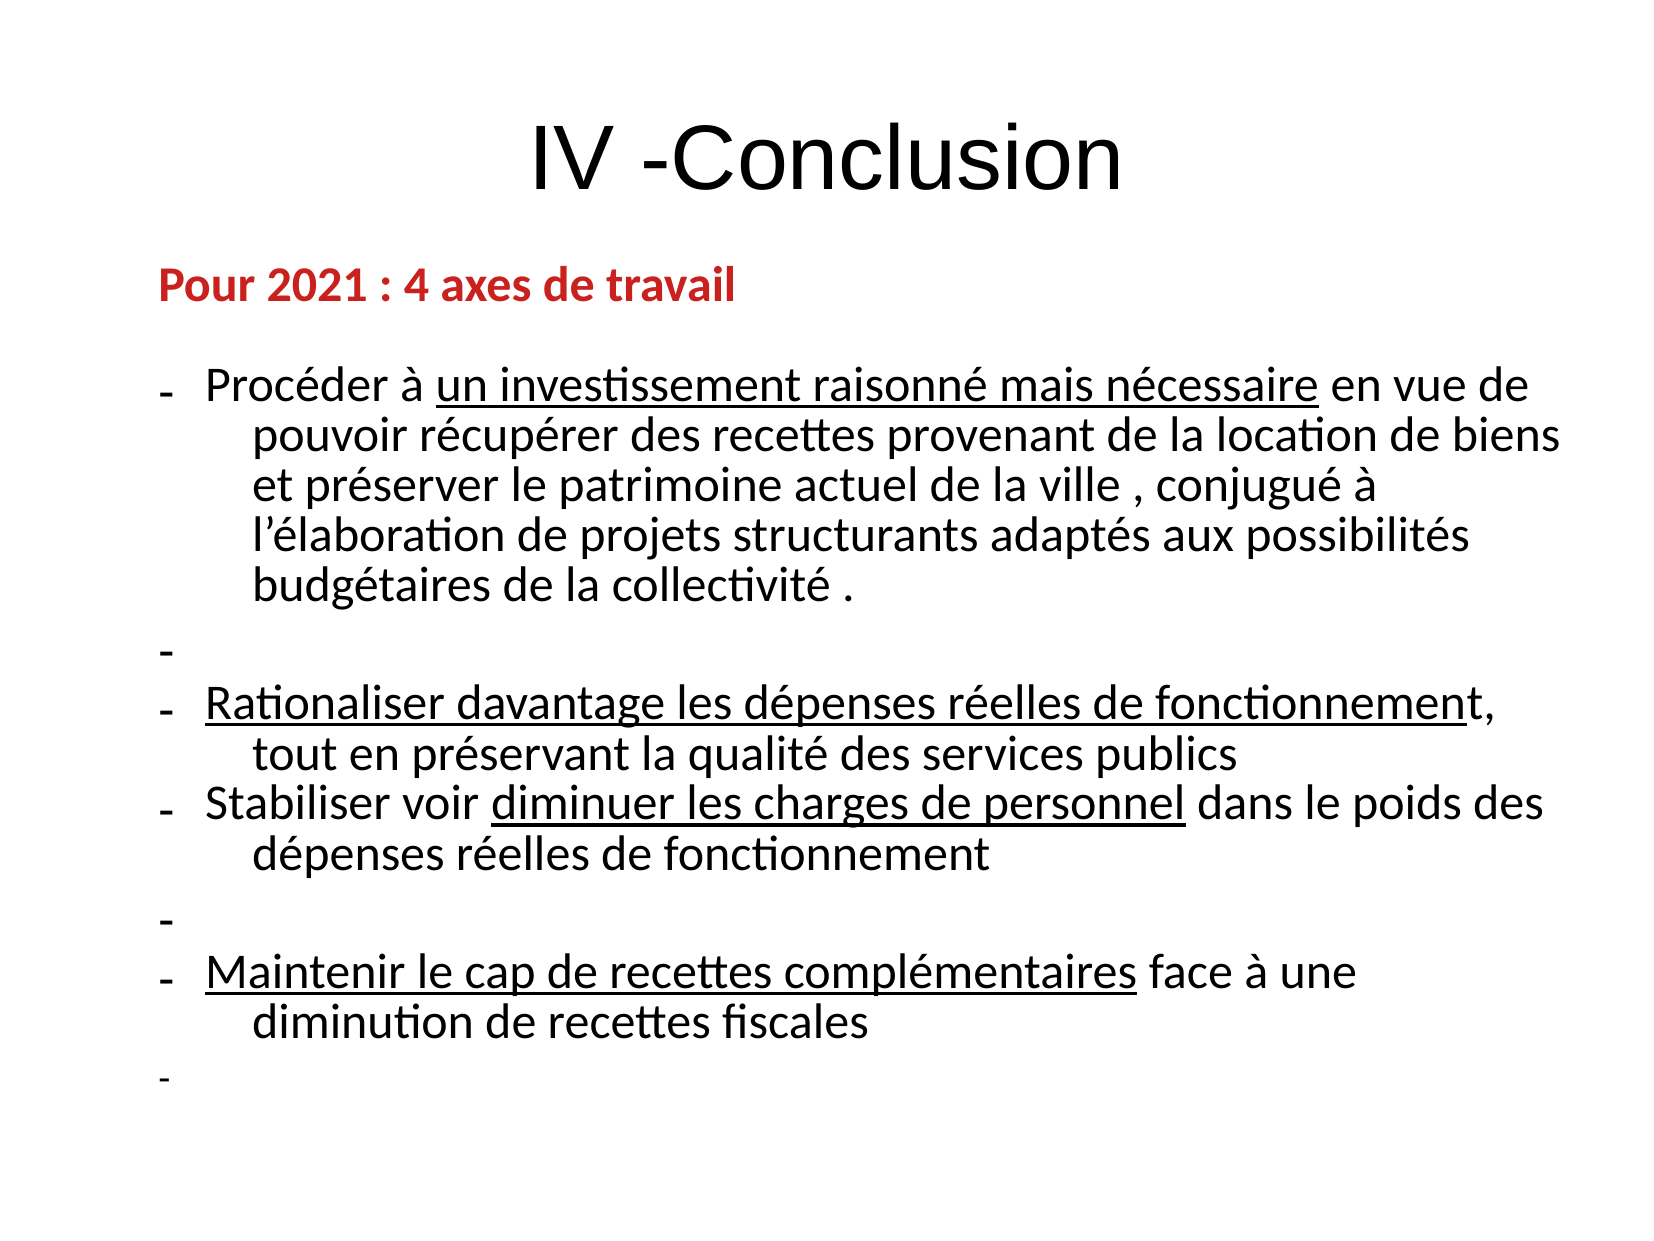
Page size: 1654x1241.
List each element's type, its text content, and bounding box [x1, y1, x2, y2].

title IV -Conclusion [82, 49, 1571, 257]
text_box Pour 2021 : 4 axes de travail Procéder à un investissement raisonné mais nécessaire en vue de pouvoir récupérer des recettes provenant de la location de biens et préserver le patrimoine actuel de la ville , conjugué à l’élaboration de projets structurants adaptés aux possibilités budgétaires de la collectivité . Rationaliser davantage les dépenses réelles de fonctionnement, tout en préservant la qualité des services publics Stabiliser voir diminuer les charges de personnel dans le poids des dépenses réelles de fonctionnement Maintenir le cap de recettes complémentaires face à une diminution de recettes fiscales [143, 256, 1598, 1217]
